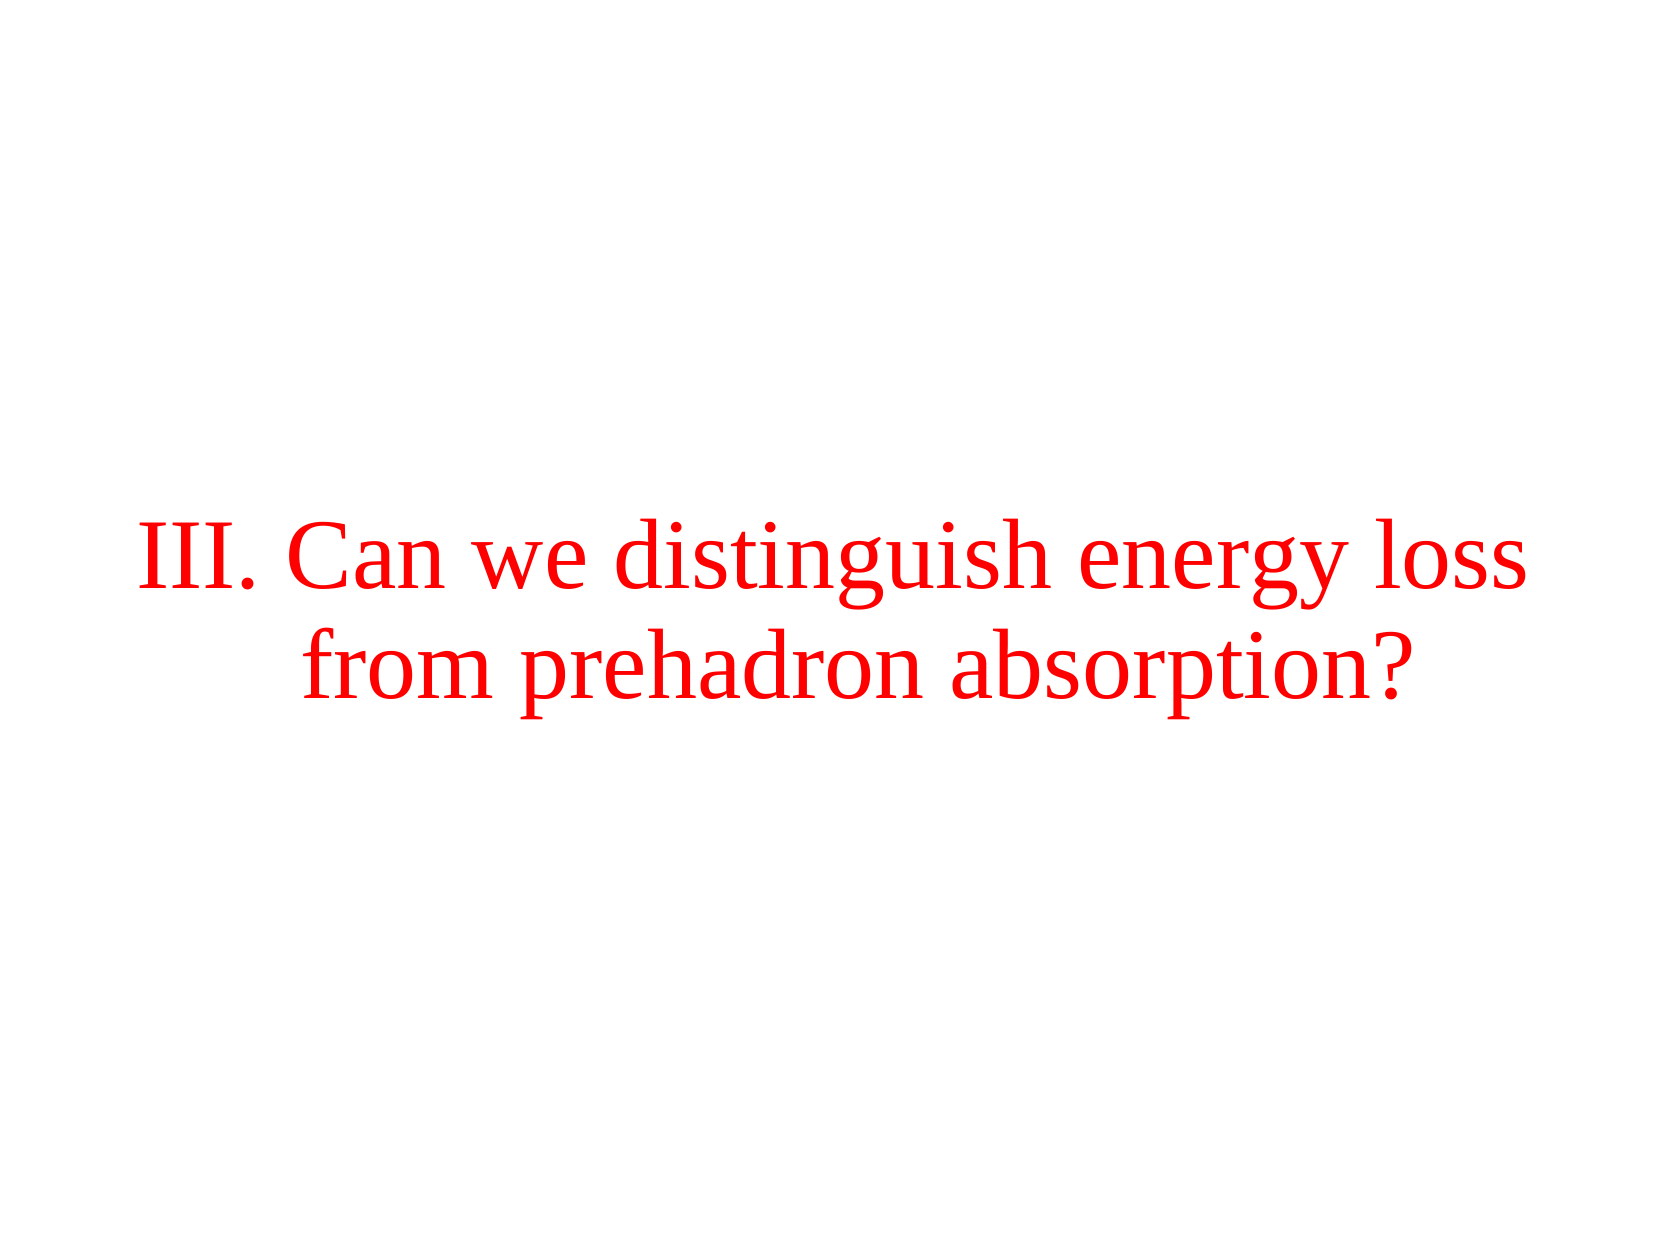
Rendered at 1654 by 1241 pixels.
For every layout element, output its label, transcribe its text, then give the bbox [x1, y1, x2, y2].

text_box III. Can we distinguish energy loss from prehadron absorption? [29, 499, 1638, 741]
